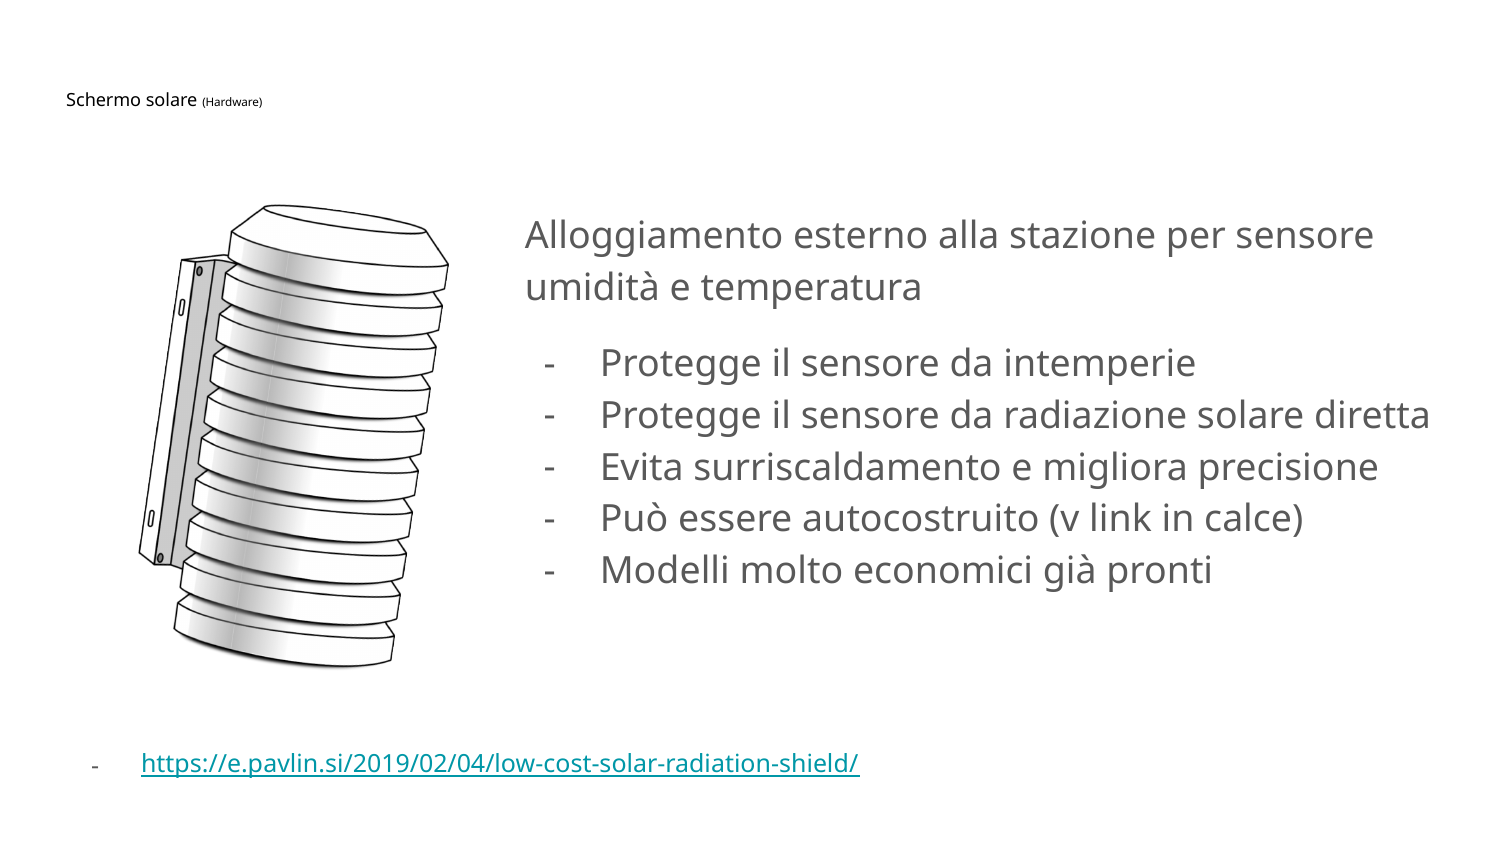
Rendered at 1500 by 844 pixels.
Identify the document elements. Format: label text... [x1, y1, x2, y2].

text_box https://e.pavlin.si/2019/02/04/low-cost-solar-radiation-shield/ [51, 727, 991, 797]
picture [124, 189, 454, 686]
title Schermo solare (Hardware) [51, 72, 1449, 167]
list Alloggiamento esterno alla stazione per sensore umidità e temperatura Protegge il sensore da intemperie Protegge il sensore da radiazione solare diretta Evita surriscaldamento e migliora precisione Può essere autocostruito (v link in calce) Modelli molto economici già pronti [509, 189, 1449, 689]
